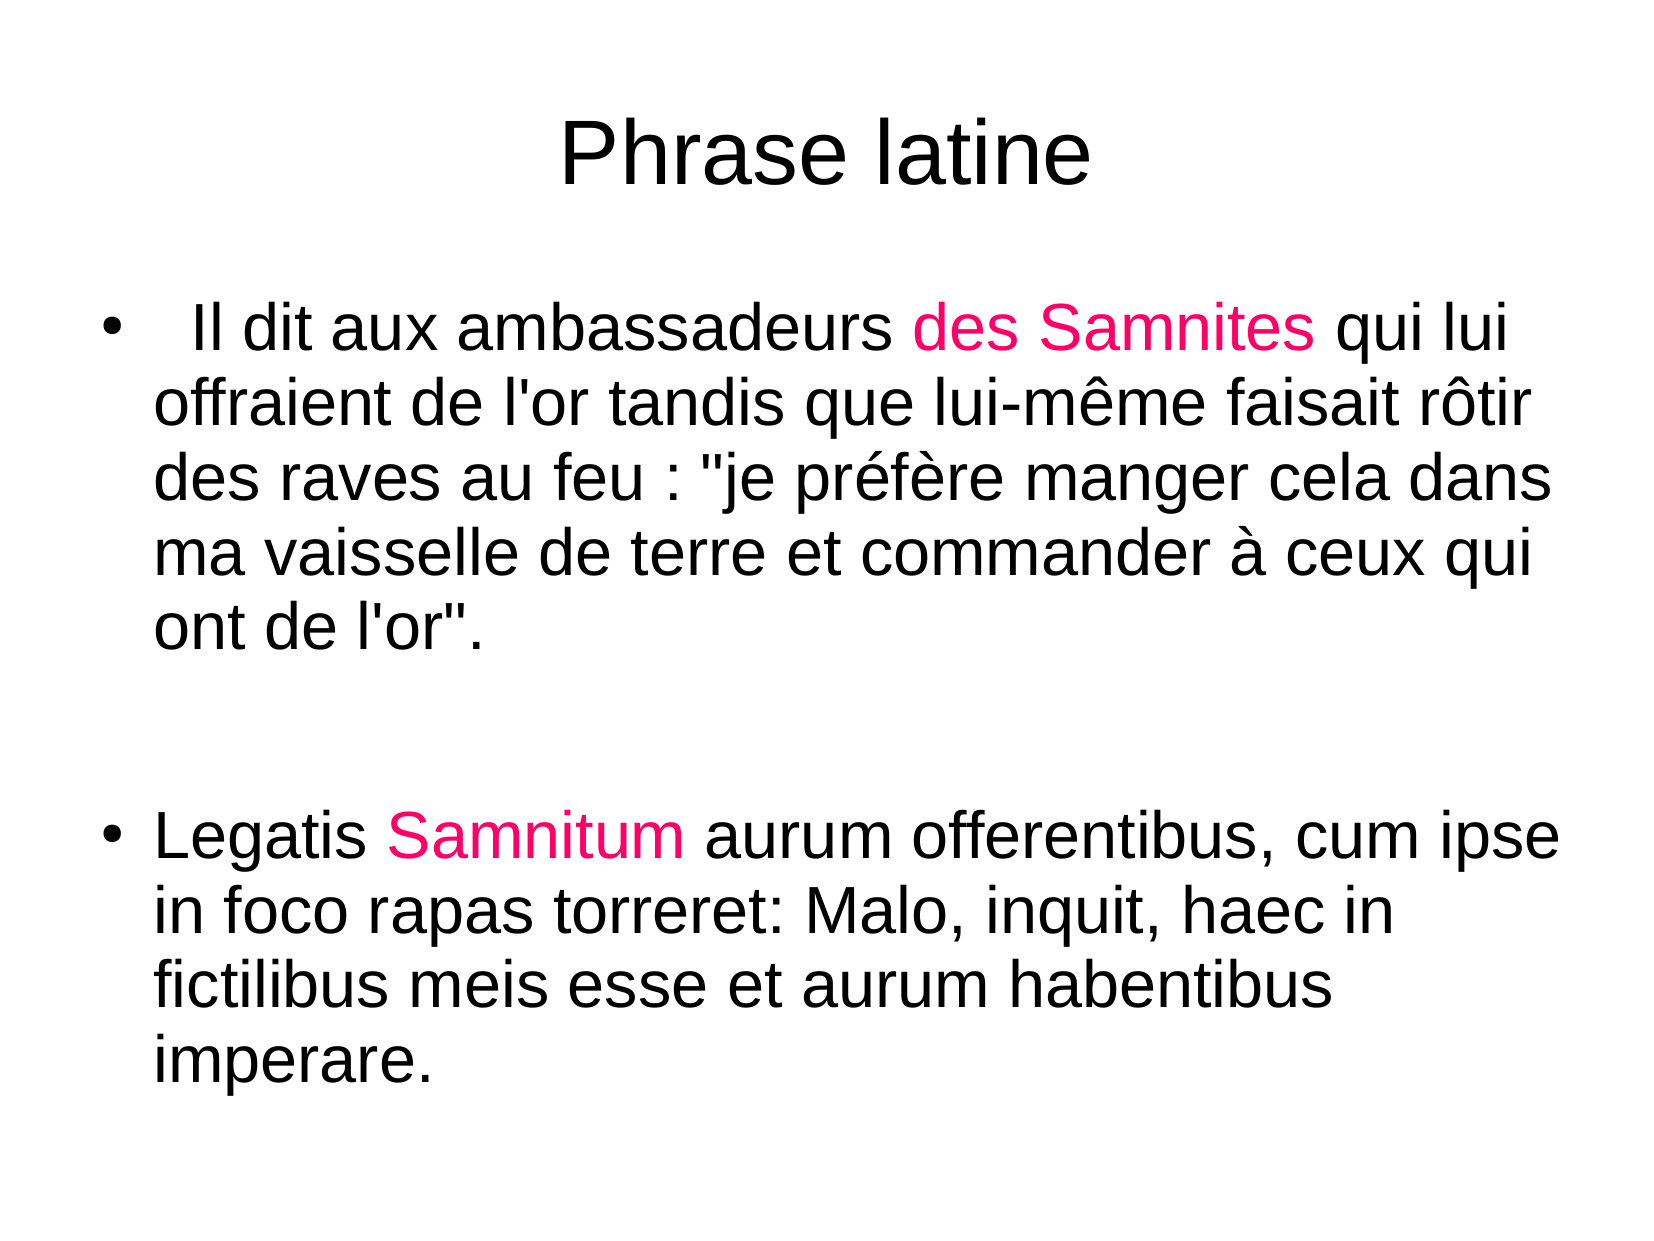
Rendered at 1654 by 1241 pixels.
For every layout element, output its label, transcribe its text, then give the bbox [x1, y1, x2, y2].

list Il dit aux ambassadeurs des Samnites qui lui offraient de l'or tandis que lui-même faisait rôtir des raves au feu : "je préfère manger cela dans ma vaisselle de terre et commander à ceux qui ont de l'or". Legatis Samnitum aurum offerentibus, cum ipse in foco rapas torreret: Malo, inquit, haec in fictilibus meis esse et aurum habentibus imperare. [82, 290, 1571, 1109]
title Phrase latine [82, 49, 1571, 257]
